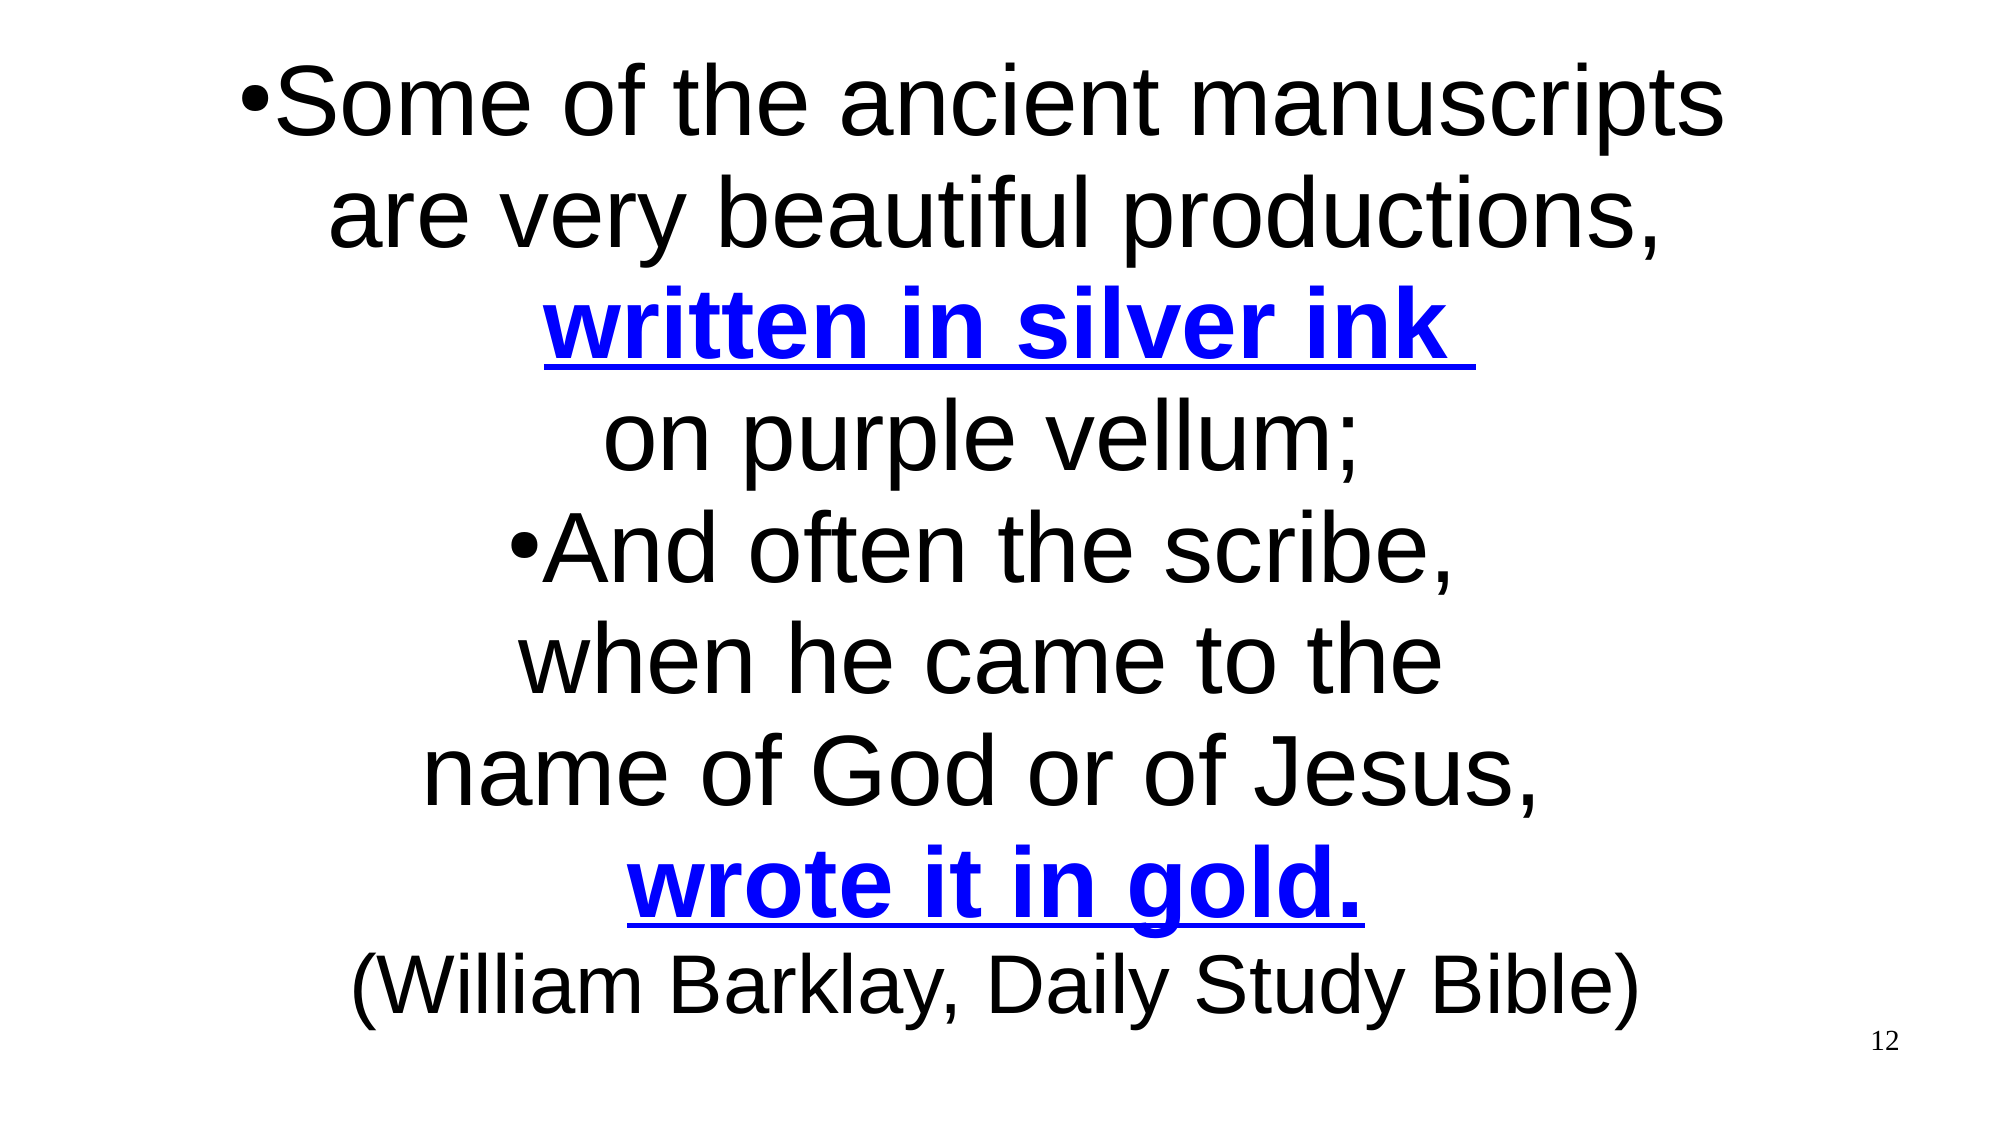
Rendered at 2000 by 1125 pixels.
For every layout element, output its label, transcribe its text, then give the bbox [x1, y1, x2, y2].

text_box Some of the ancient manuscripts are very beautiful productions, written in silver ink on purple vellum; And often the scribe, when he came to the name of God or of Jesus, wrote it in gold. (William Barklay, Daily Study Bible) [37, 37, 1956, 1088]
